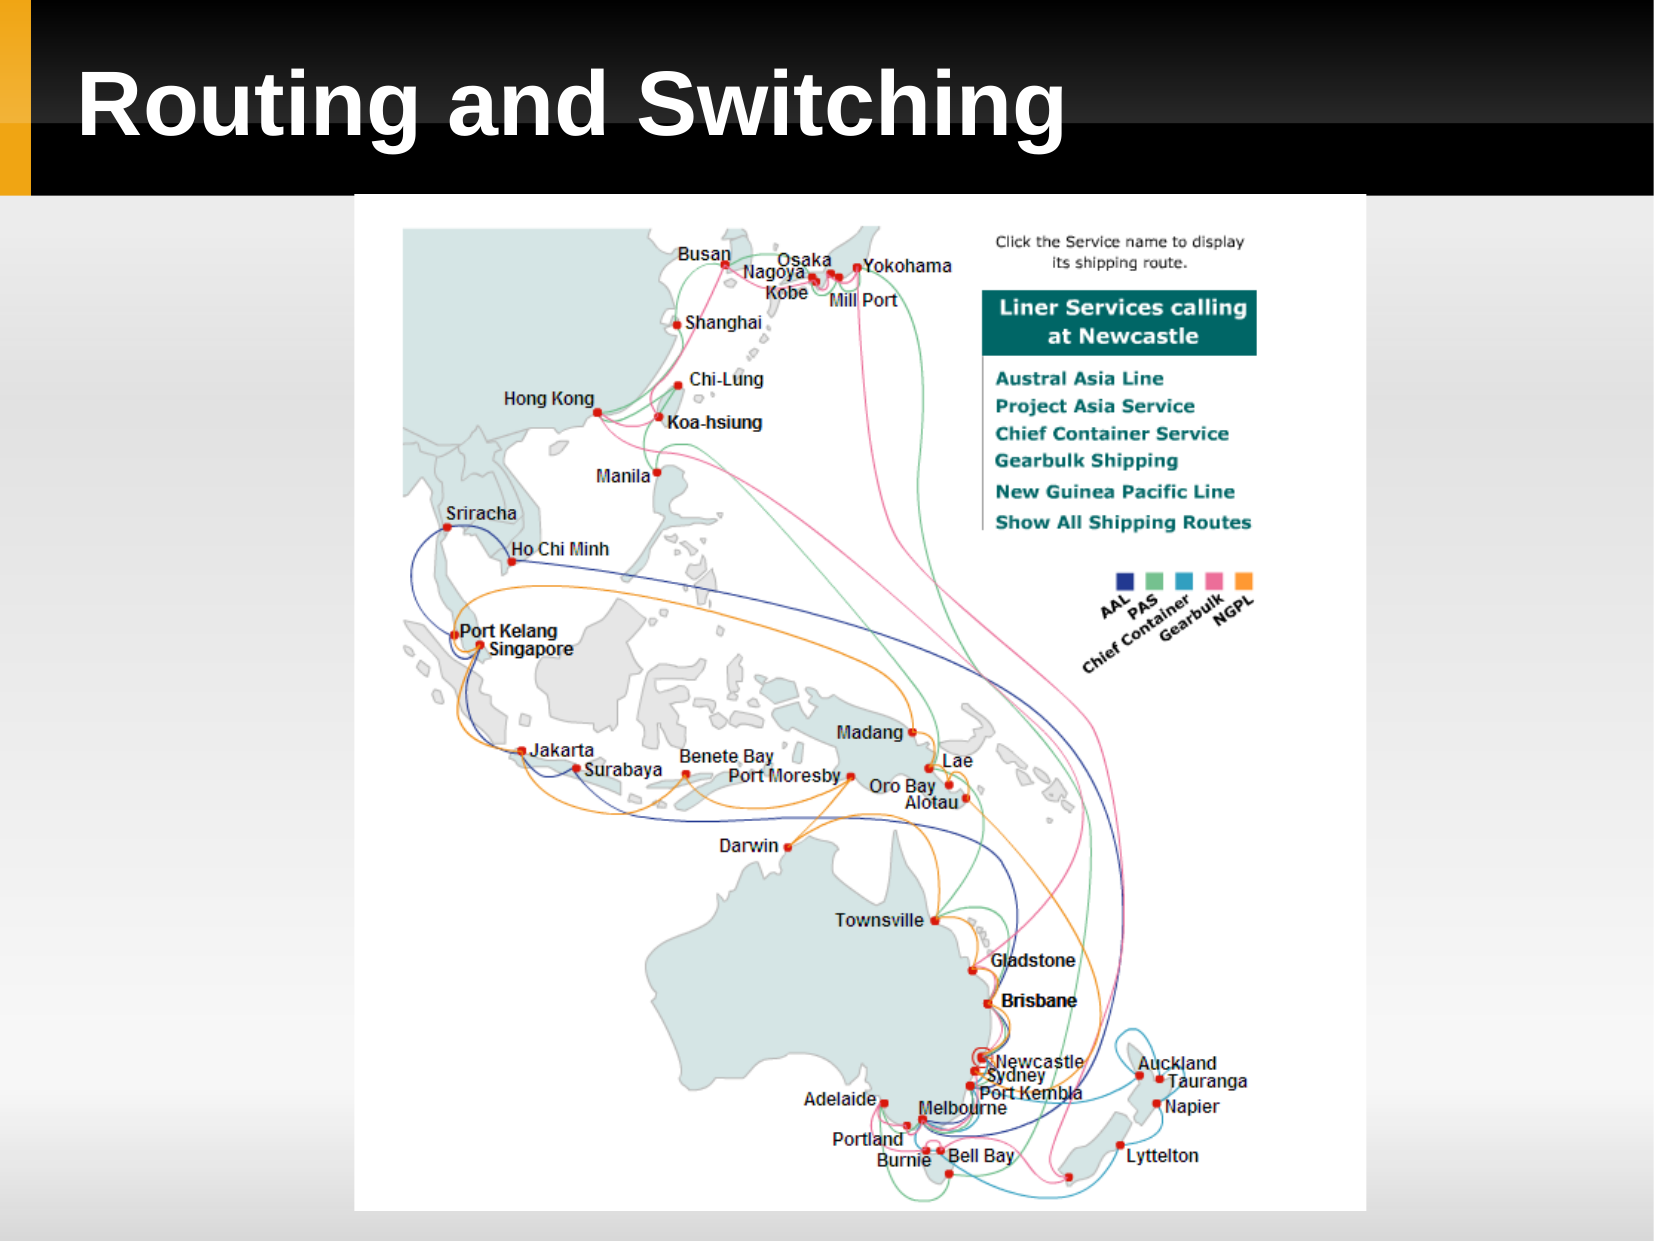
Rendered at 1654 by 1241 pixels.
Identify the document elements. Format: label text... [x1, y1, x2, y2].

title Routing and Switching [76, 7, 1565, 200]
picture [0, 0, 1654, 1241]
